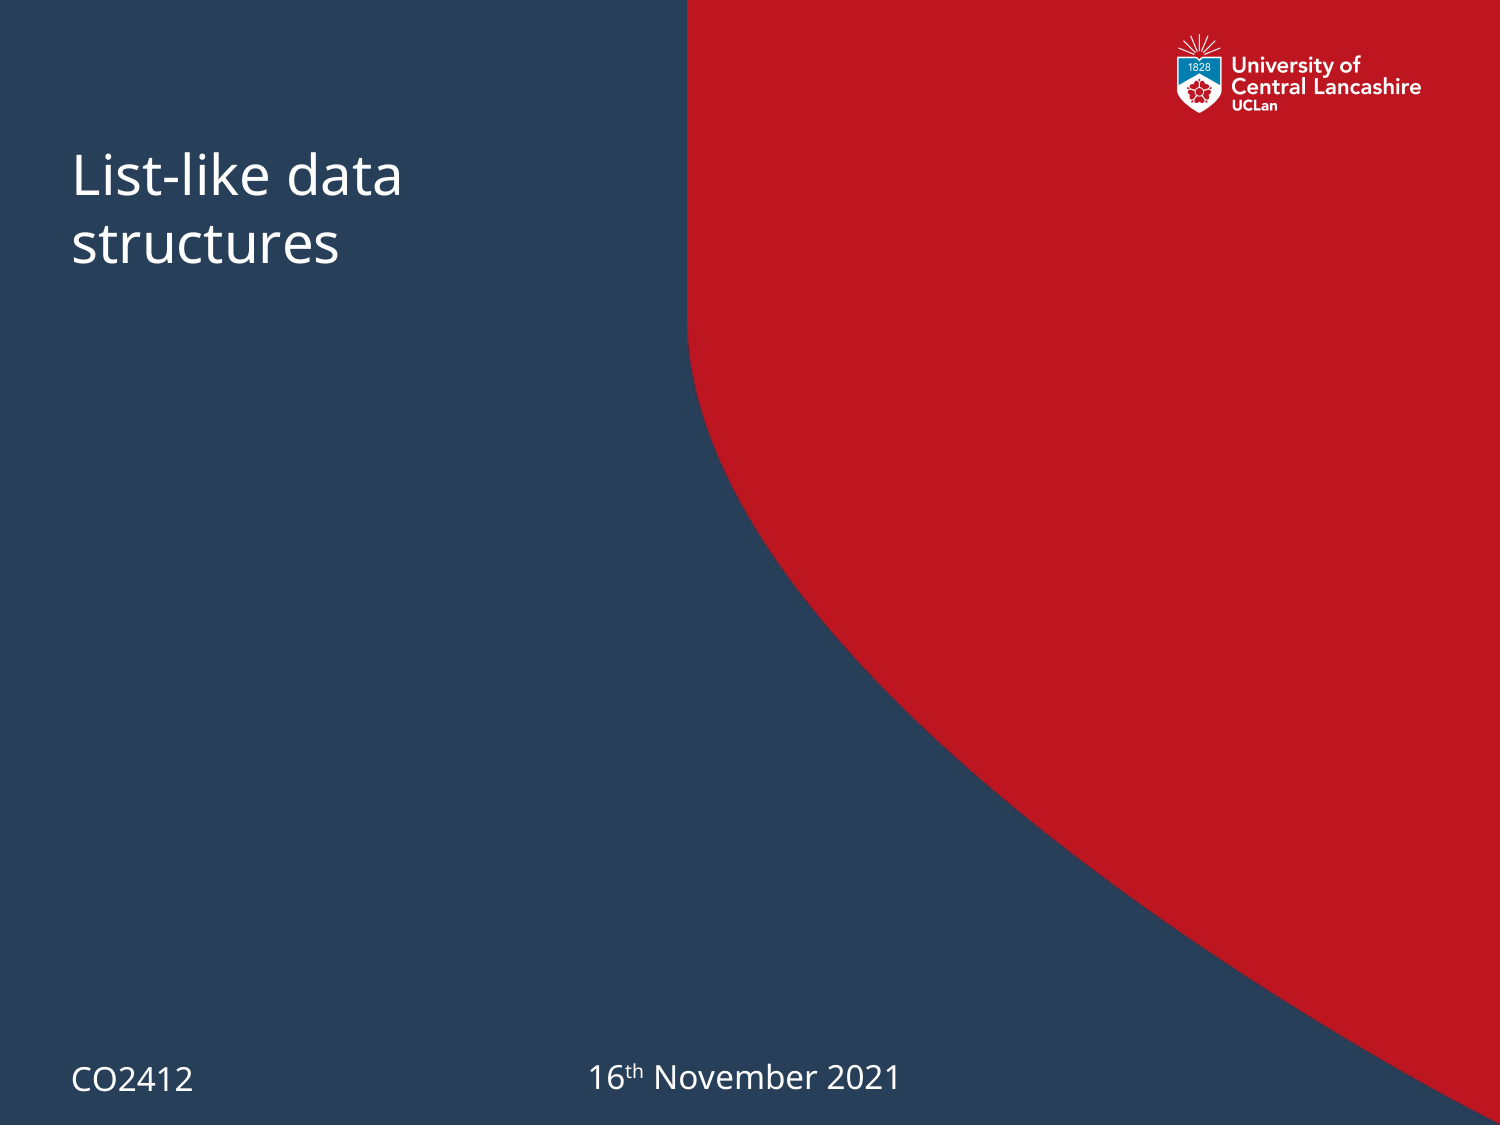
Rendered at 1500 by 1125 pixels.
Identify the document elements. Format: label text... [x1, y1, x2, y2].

text_box List-like data structures [56, 86, 1185, 328]
picture [687, 0, 1500, 1125]
